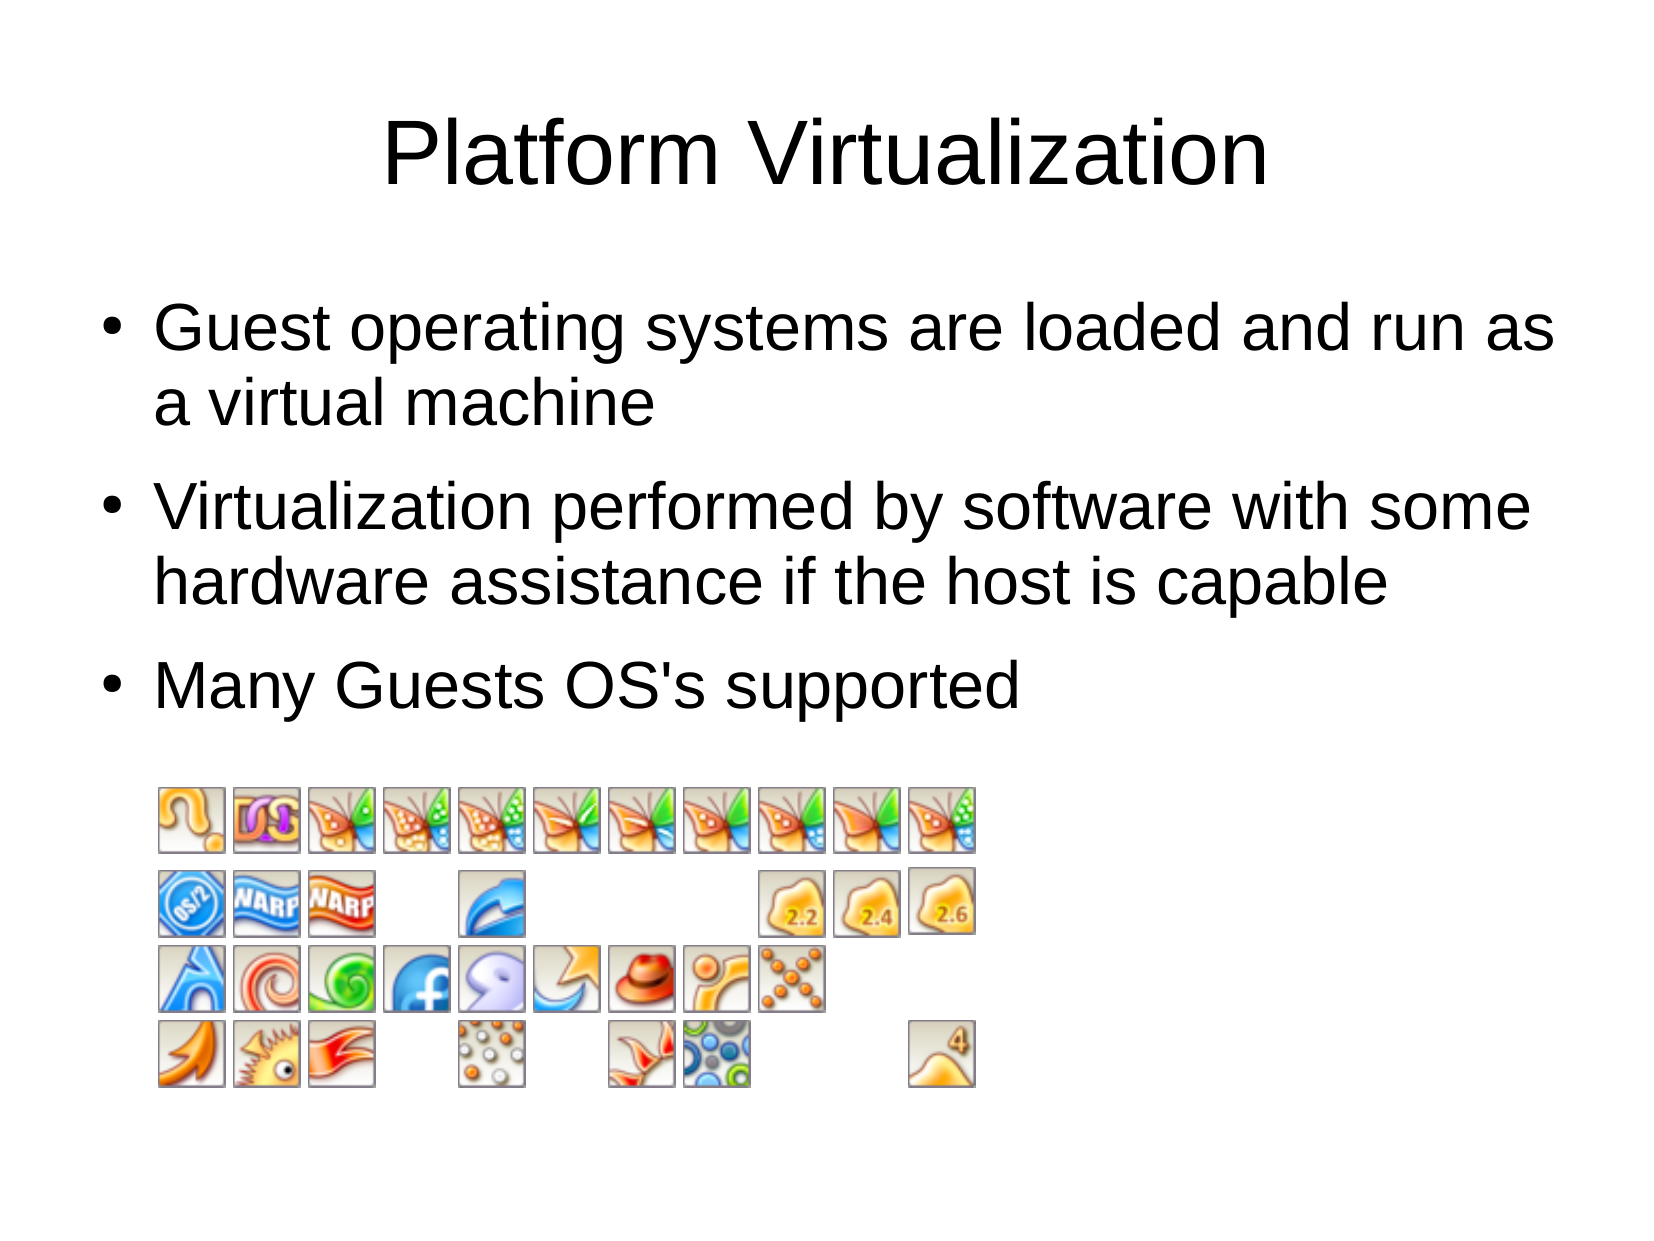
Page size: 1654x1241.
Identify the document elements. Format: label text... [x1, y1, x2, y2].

picture [908, 1020, 976, 1088]
picture [533, 945, 601, 1013]
picture [158, 945, 226, 1013]
picture [458, 787, 526, 855]
picture [908, 787, 976, 855]
picture [458, 870, 526, 938]
picture [383, 945, 451, 1013]
picture [683, 787, 751, 855]
picture [758, 787, 826, 855]
picture [158, 787, 226, 855]
picture [758, 870, 826, 938]
picture [758, 945, 826, 1013]
picture [233, 945, 301, 1013]
picture [683, 1020, 751, 1088]
picture [458, 945, 526, 1013]
picture [308, 1020, 376, 1088]
picture [158, 870, 226, 938]
picture [833, 870, 901, 938]
picture [158, 1020, 226, 1088]
picture [383, 787, 451, 855]
picture [833, 787, 901, 855]
list Guest operating systems are loaded and run as a virtual machine Virtualization performed by software with some hardware assistance if the host is capable Many Guests OS's supported [82, 290, 1571, 1094]
picture [308, 787, 376, 855]
picture [308, 870, 376, 938]
picture [608, 787, 676, 855]
picture [233, 1020, 301, 1088]
picture [233, 787, 301, 855]
title Platform Virtualization [82, 56, 1571, 250]
picture [308, 945, 376, 1013]
picture [233, 870, 301, 938]
picture [683, 945, 751, 1013]
picture [908, 867, 976, 935]
picture [533, 787, 601, 855]
picture [608, 1020, 676, 1088]
picture [458, 1020, 526, 1088]
picture [608, 945, 676, 1013]
